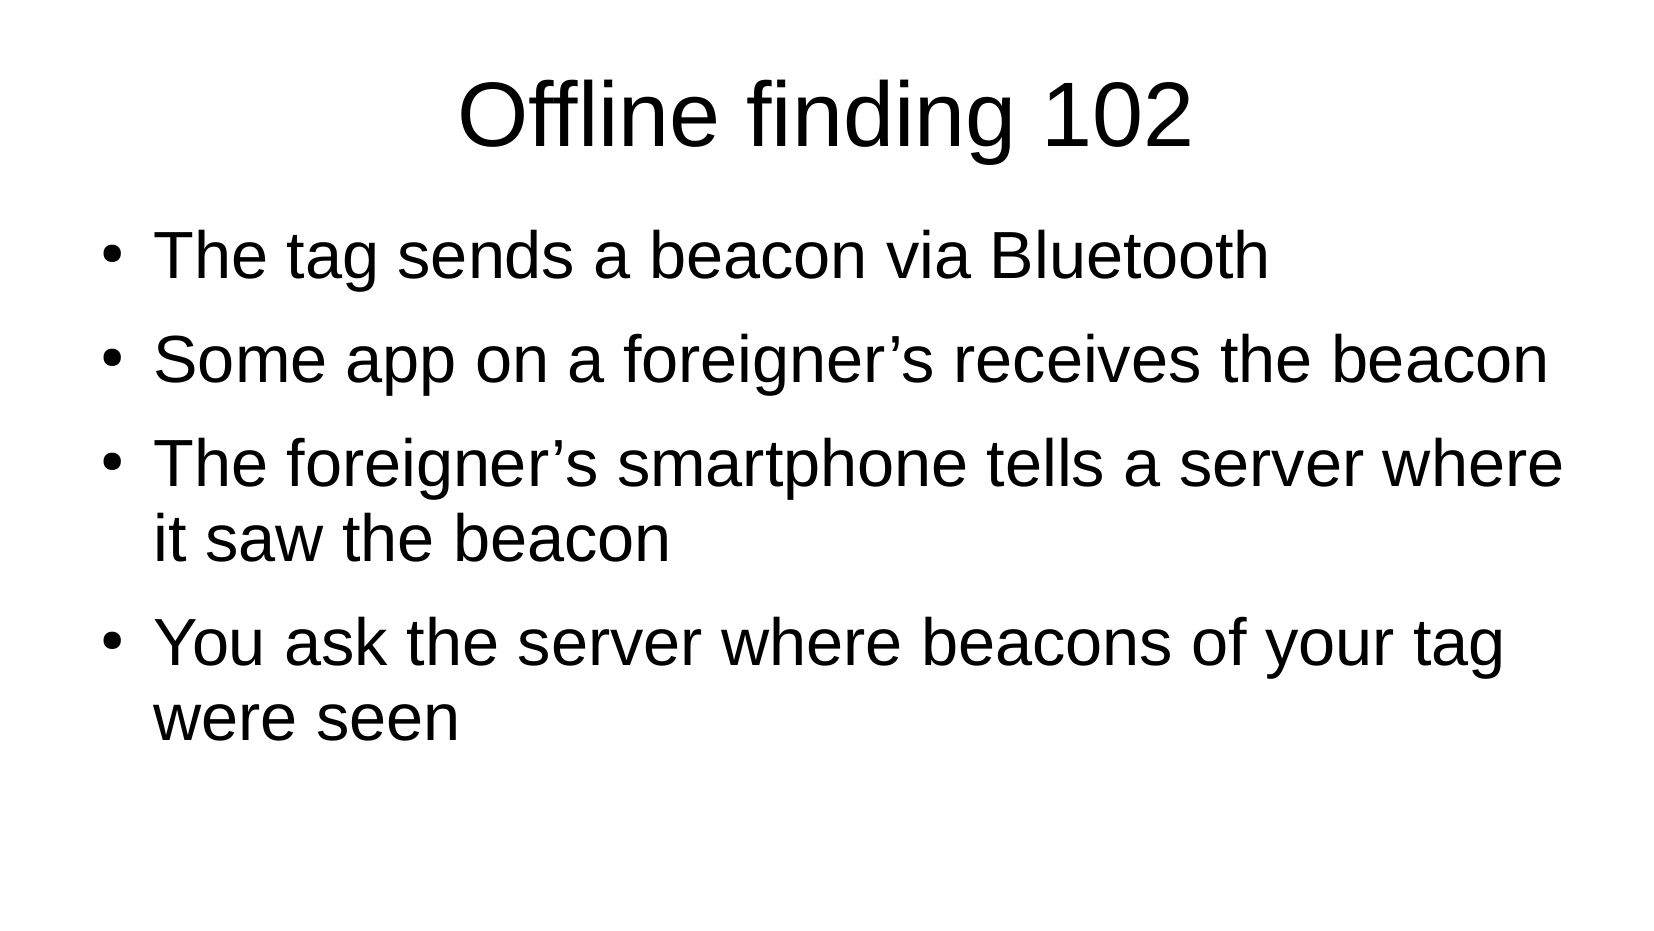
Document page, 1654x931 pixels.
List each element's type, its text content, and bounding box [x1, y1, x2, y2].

list The tag sends a beacon via Bluetooth Some app on a foreigner’s receives the beacon The foreigner’s smartphone tells a server where it saw the beacon You ask the server where beacons of your tag were seen [82, 217, 1571, 758]
title Offline finding 102 [82, 37, 1571, 193]
